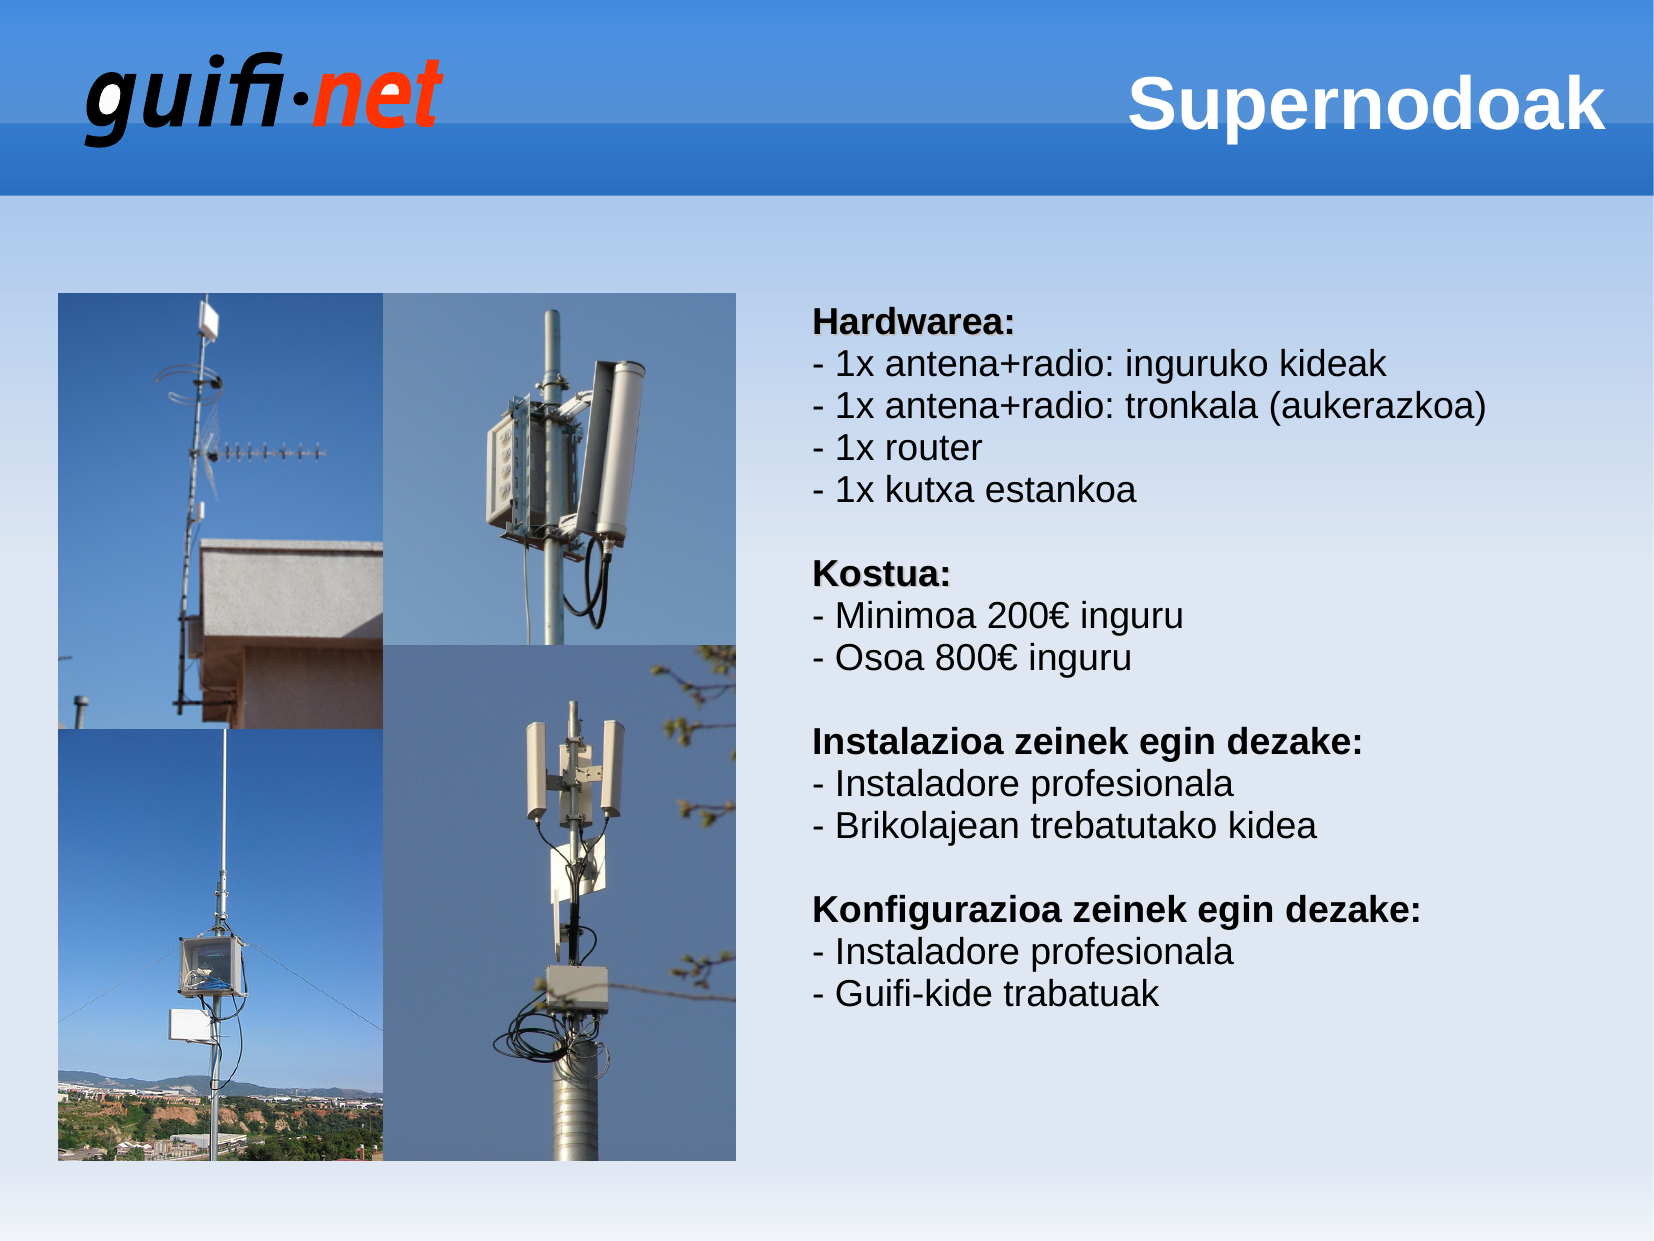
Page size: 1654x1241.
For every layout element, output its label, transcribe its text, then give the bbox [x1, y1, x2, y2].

text_box Hardwarea: - 1x antena+radio: inguruko kideak - 1x antena+radio: tronkala (aukerazkoa) - 1x router - 1x kutxa estankoa Kostua: - Minimoa 200€ inguru - Osoa 800€ inguru Instalazioa zeinek egin dezake: - Instaladore profesionala - Brikolajean trebatutako kidea Konfigurazioa zeinek egin dezake: - Instaladore profesionala - Guifi-kide trabatuak [797, 292, 1621, 1232]
picture [0, 0, 1654, 1241]
title Supernodoak [118, 0, 1607, 208]
